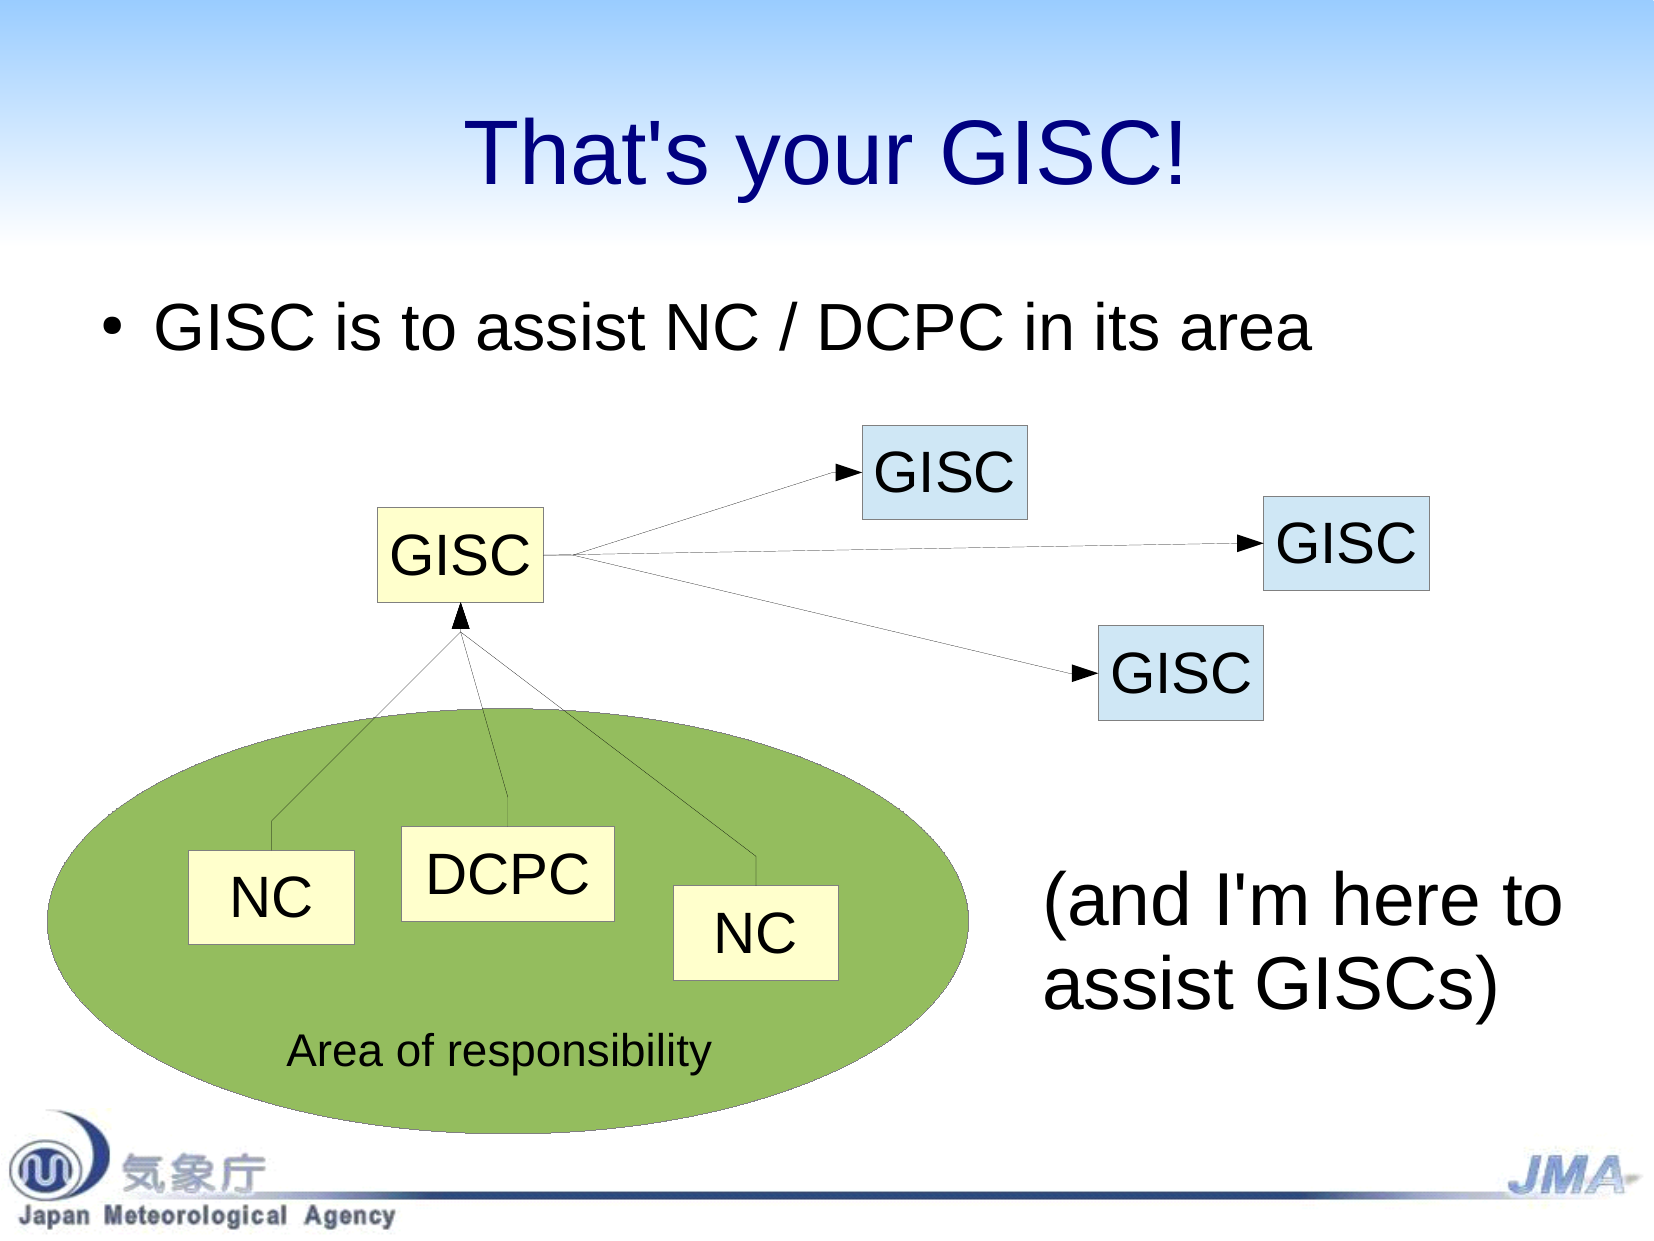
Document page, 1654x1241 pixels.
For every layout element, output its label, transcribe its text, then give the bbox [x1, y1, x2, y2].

text_box GISC [862, 425, 1028, 520]
text_box DCPC [401, 826, 615, 922]
text_box NC [188, 850, 355, 945]
text_box Area of responsibility [271, 1017, 731, 1087]
text_box GISC [377, 507, 544, 603]
text_box GISC [1098, 625, 1264, 721]
text_box (and I'm here to assist GISCs) [1027, 850, 1583, 1034]
text_box NC [673, 885, 839, 981]
picture [1, 1108, 1654, 1241]
text_box [89, 1010, 927, 1134]
text_box [47, 840, 82, 1003]
text_box GISC [1263, 496, 1430, 591]
list GISC is to assist NC / DCPC in its area [82, 290, 1571, 1010]
title That's your GISC! [82, 49, 1571, 257]
